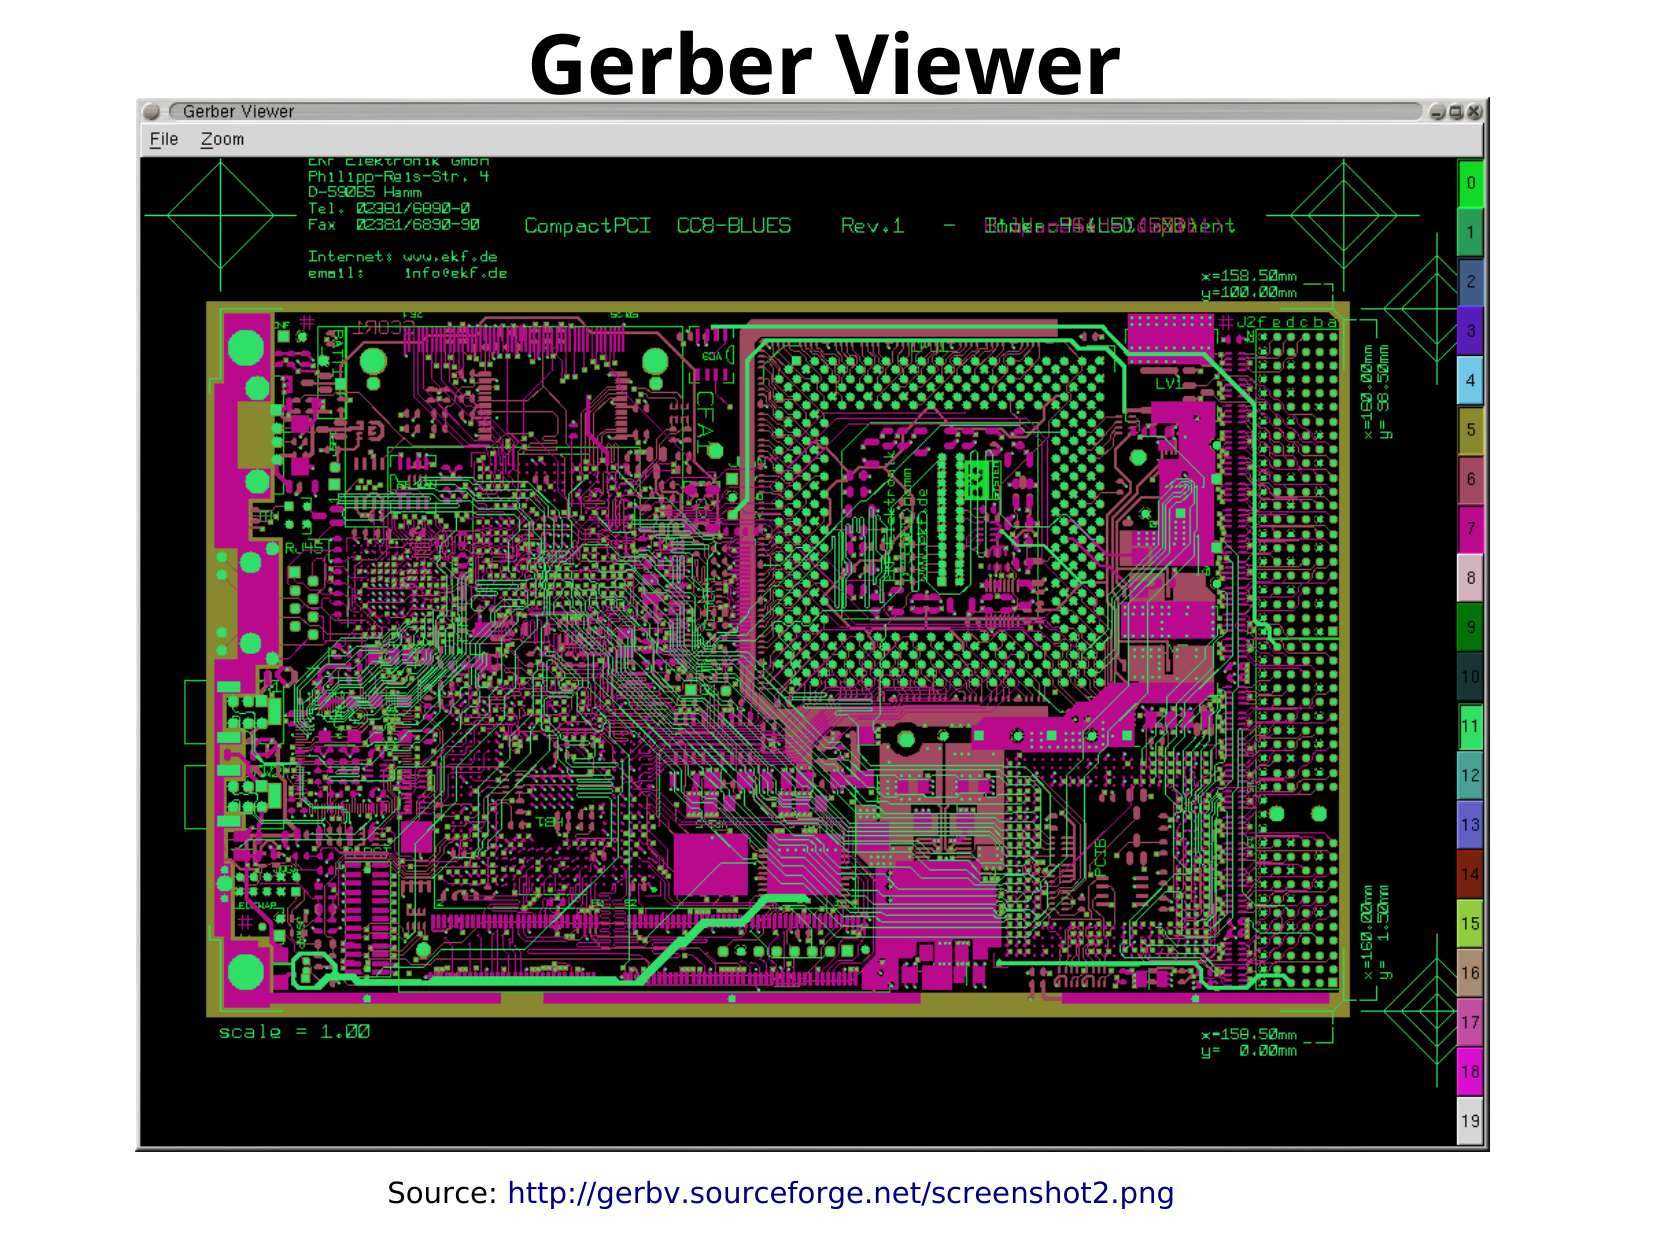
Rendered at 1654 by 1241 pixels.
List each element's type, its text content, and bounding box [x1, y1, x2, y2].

text_box Gerber Viewer [527, 5, 1208, 97]
text_box Source: http://gerbv.sourceforge.net/screenshot2.png [387, 1176, 1223, 1214]
picture [135, 97, 1490, 1152]
